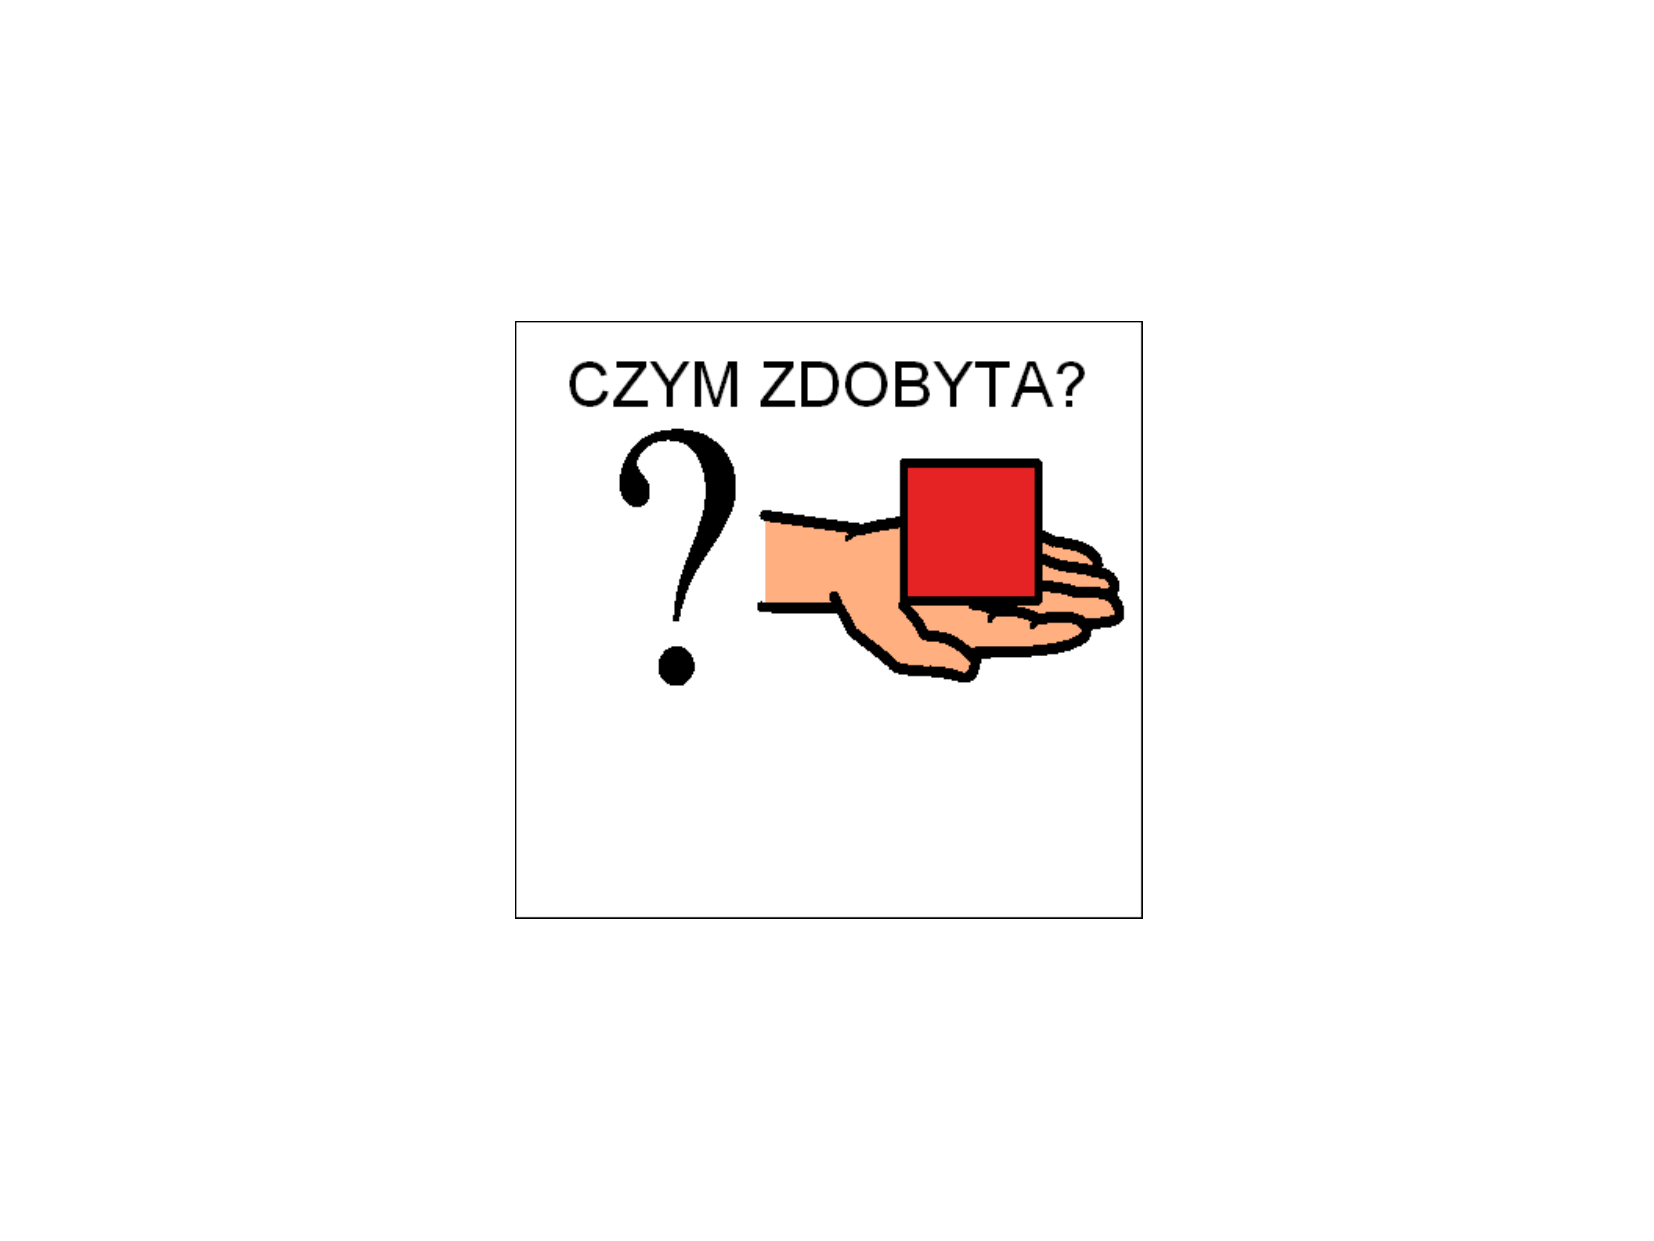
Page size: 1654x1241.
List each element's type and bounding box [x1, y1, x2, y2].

picture [515, 321, 1143, 919]
